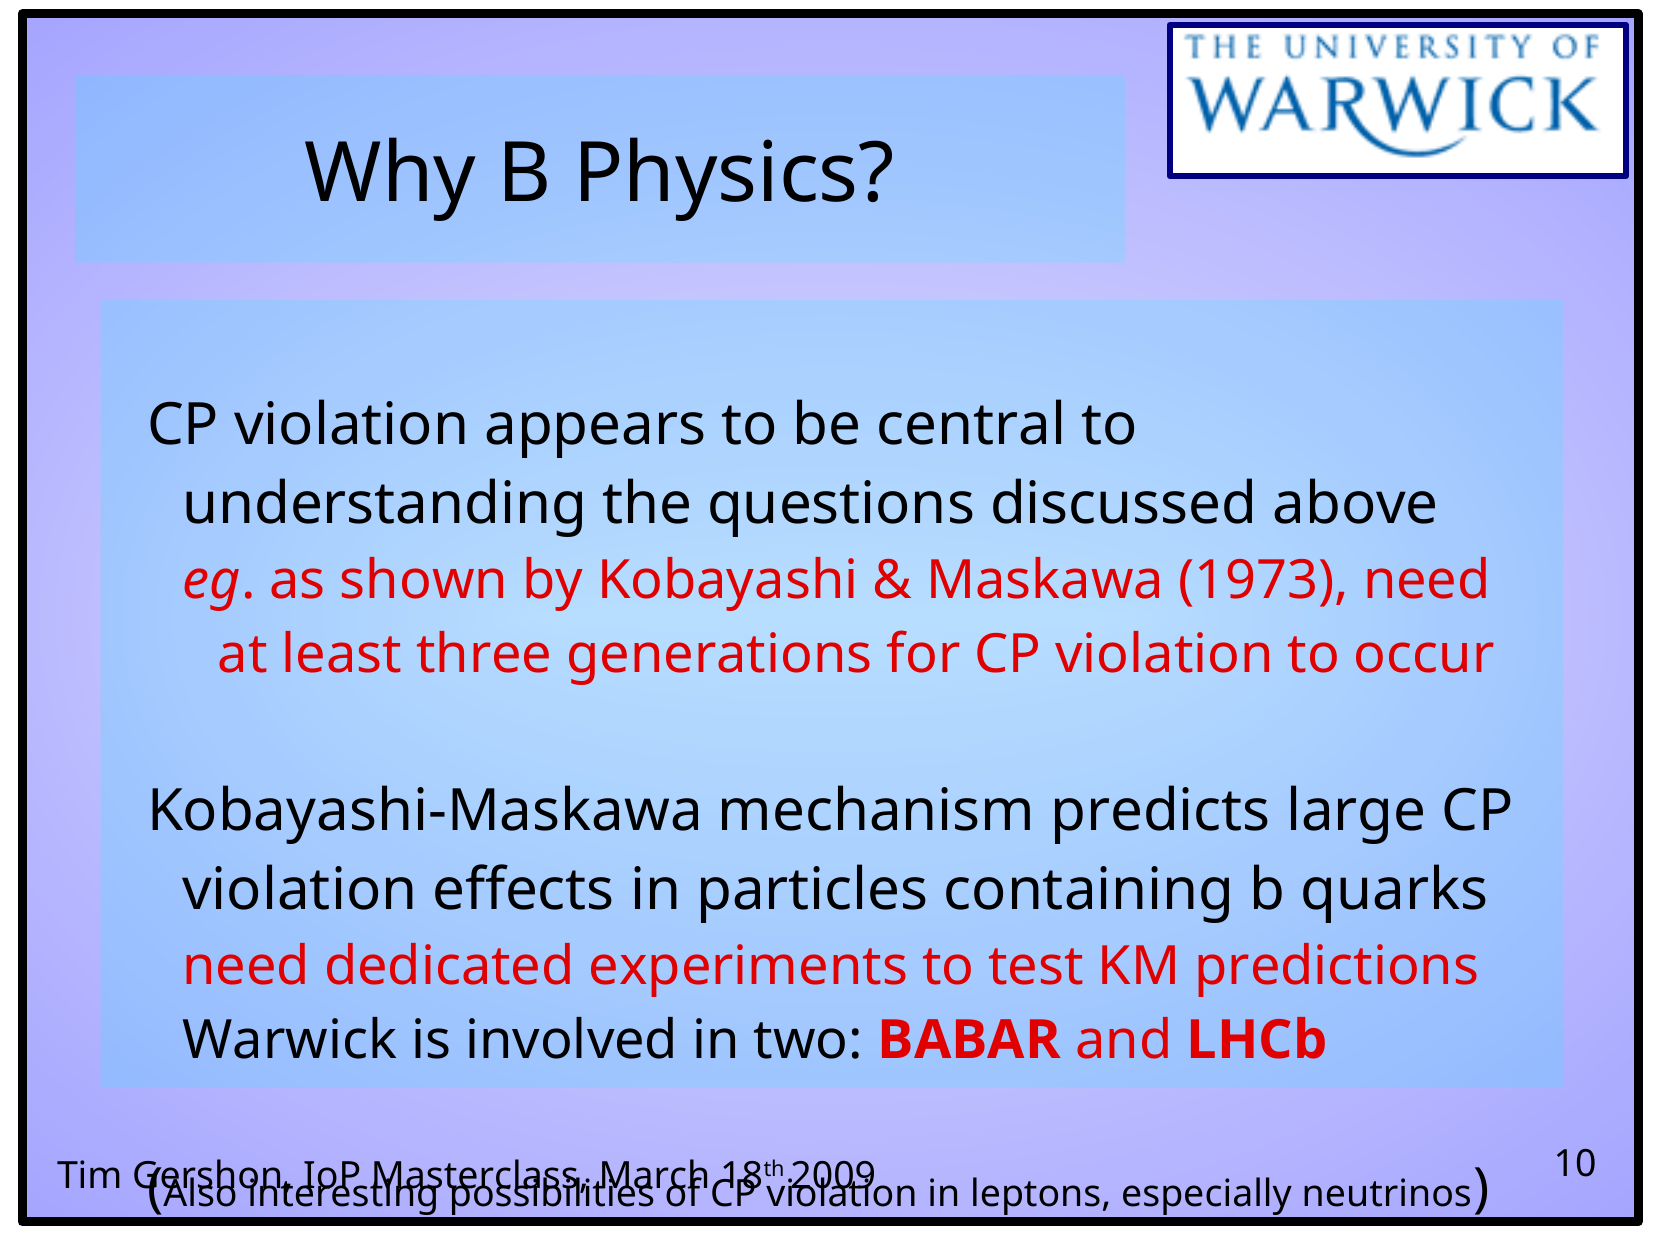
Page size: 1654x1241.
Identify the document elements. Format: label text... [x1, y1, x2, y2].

text_box [22, 13, 1639, 1222]
text_box <number> [1537, 1125, 1613, 1201]
text_box CP violation appears to be central to understanding the questions discussed above eg. as shown by Kobayashi & Maskawa (1973), need at least three generations for CP violation to occur Kobayashi-Maskawa mechanism predicts large CP violation effects in particles containing b quarks need dedicated experiments to test KM predictions Warwick is involved in two: BABAR and LHCb (Also interesting possibilities of CP violation in leptons, especially neutrinos) [96, 375, 1570, 1079]
text_box Tim Gershon, IoP Masterclass, March 18th 2009 [72, 1136, 861, 1212]
picture [1172, 27, 1623, 174]
text_box Why B Physics? [75, 75, 1126, 263]
